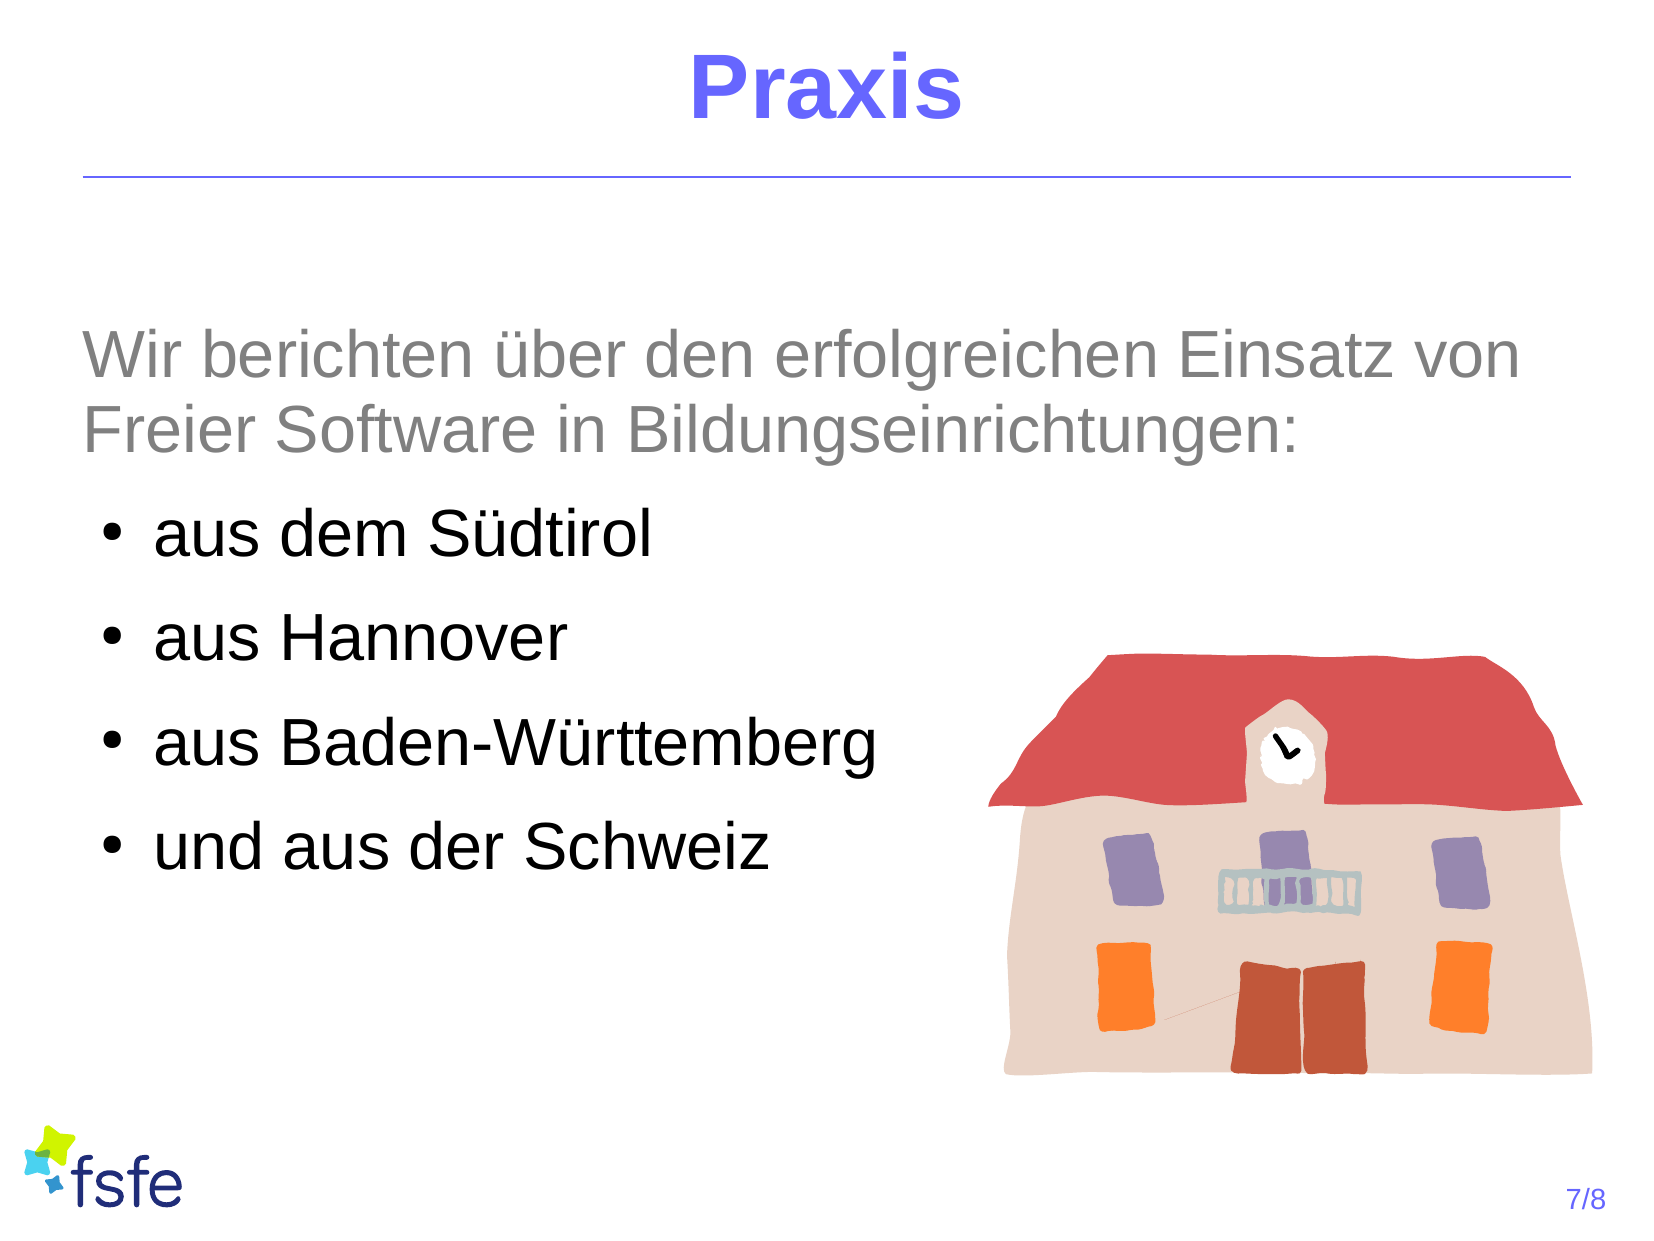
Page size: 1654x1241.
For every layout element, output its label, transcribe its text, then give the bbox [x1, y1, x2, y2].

title Praxis [82, 31, 1571, 142]
list Wir berichten über den erfolgreichen Einsatz von Freier Software in Bildungseinrichtungen: aus dem Südtirol aus Hannover aus Baden-Württemberg und aus der Schweiz [82, 212, 1571, 1146]
picture [952, 627, 1619, 1099]
